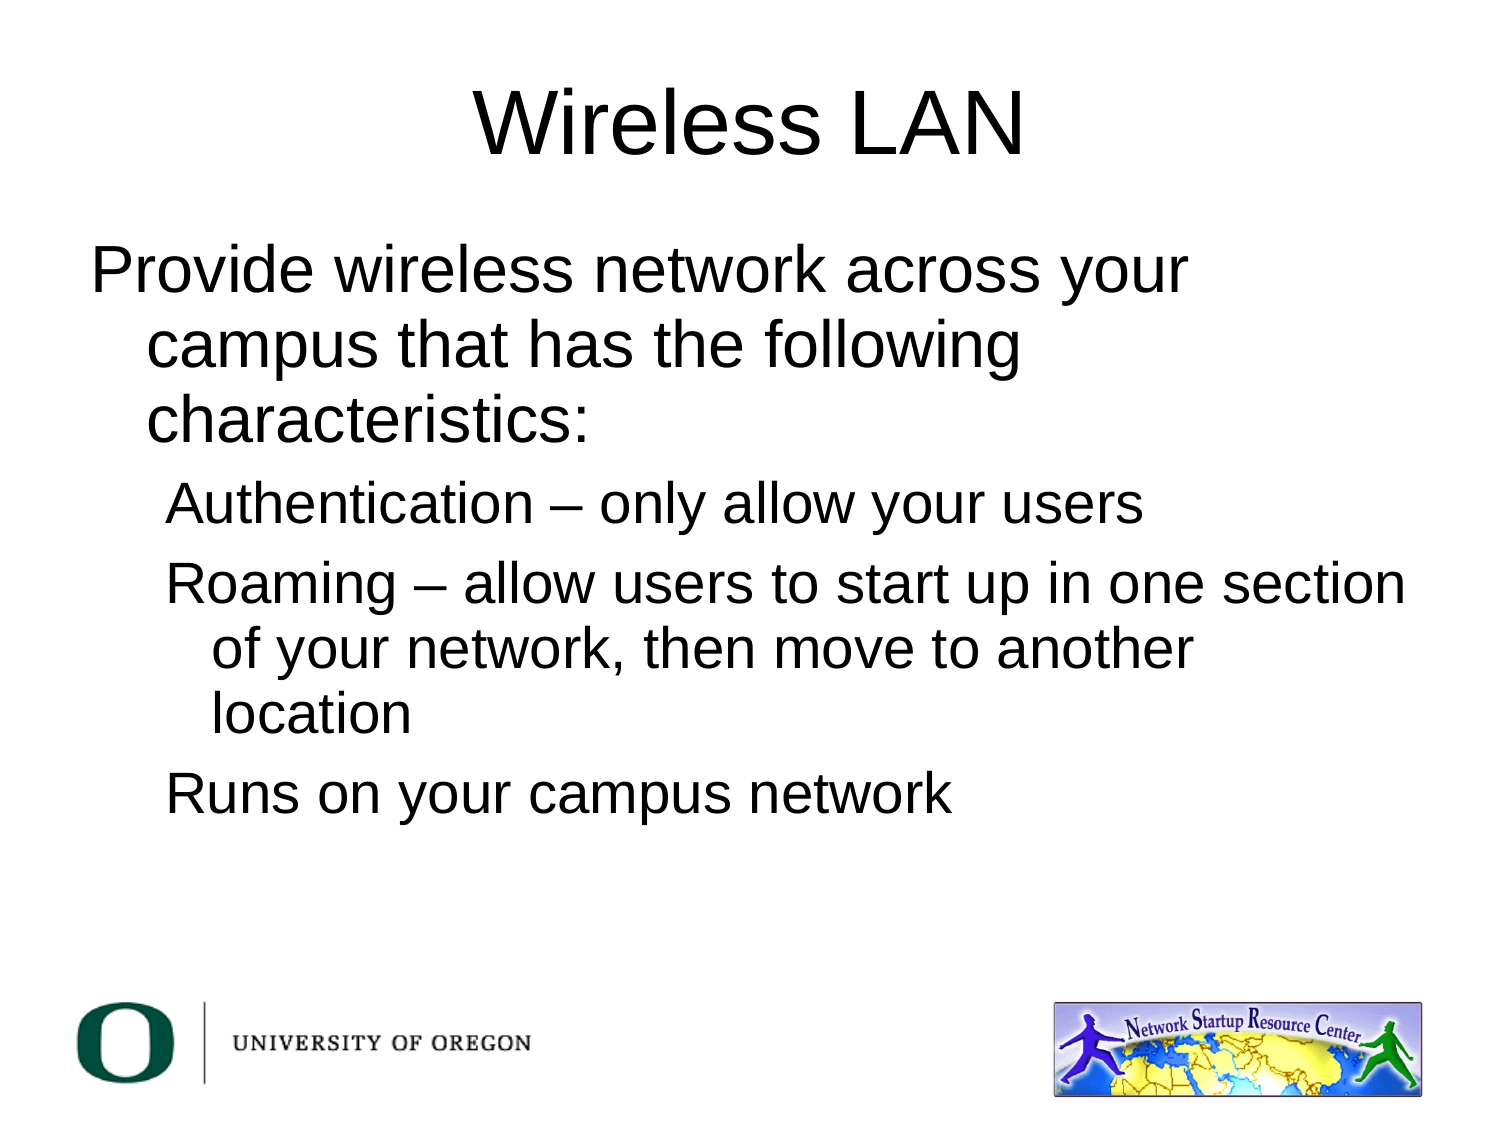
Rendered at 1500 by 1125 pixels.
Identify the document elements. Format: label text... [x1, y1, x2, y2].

list Provide wireless network across your campus that has the following characteristics: Authentication – only allow your users Roaming – allow users to start up in one section of your network, then move to another location Runs on your campus network [75, 224, 1426, 963]
picture [1050, 999, 1426, 1100]
title Wireless LAN [75, 45, 1426, 201]
picture [62, 998, 546, 1088]
